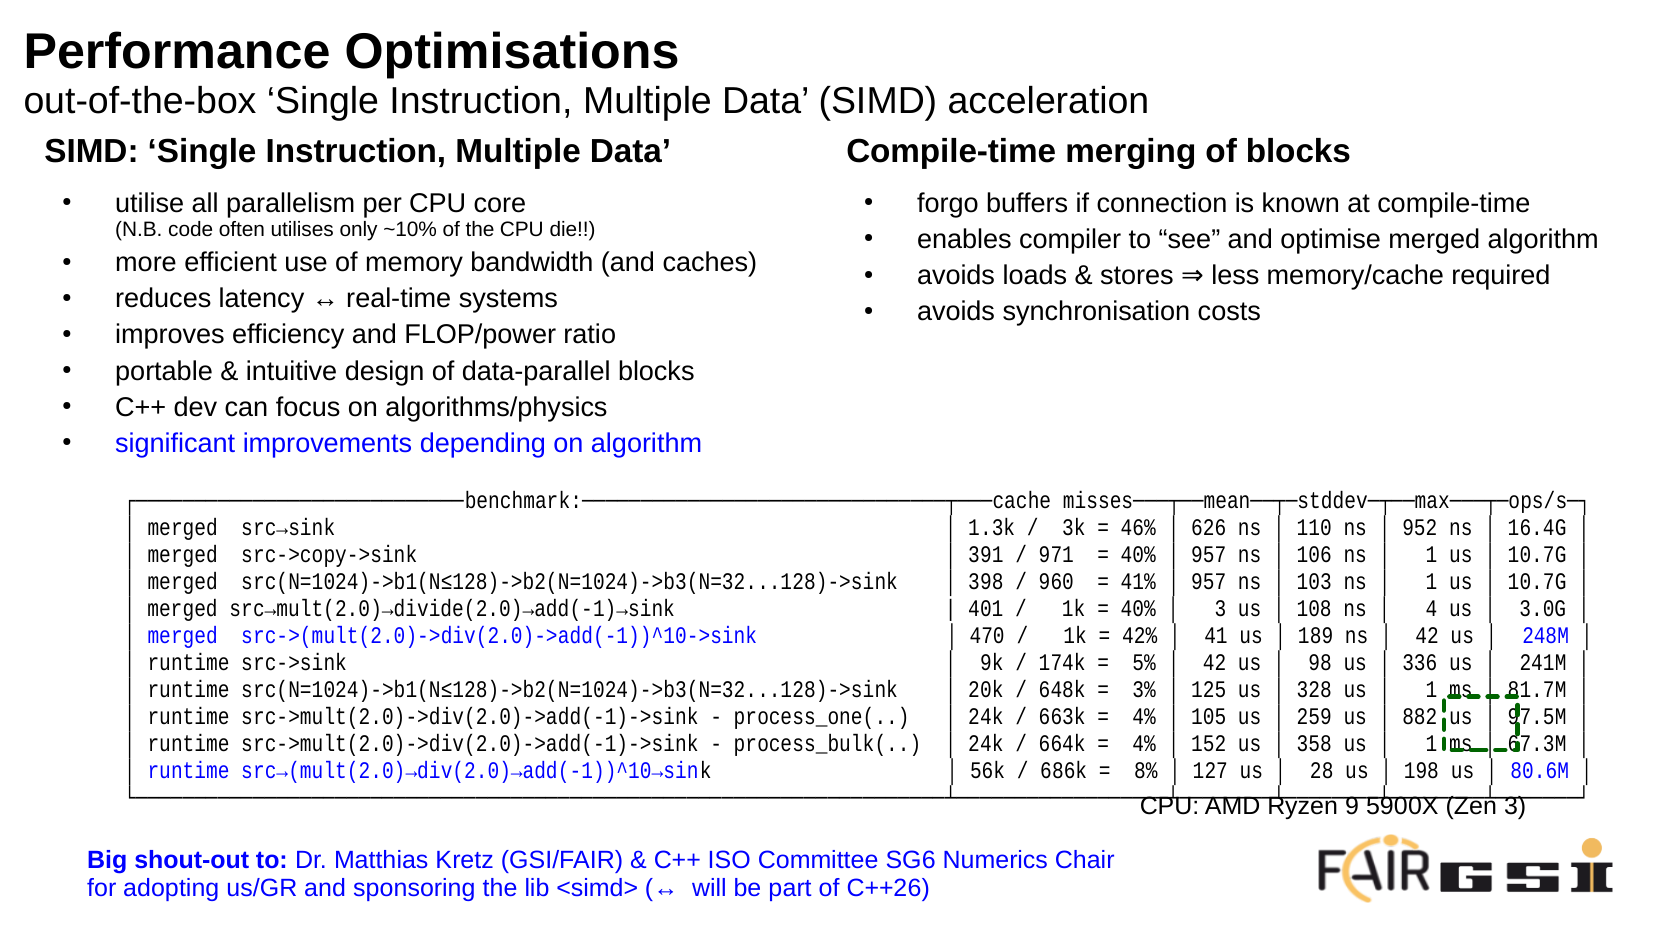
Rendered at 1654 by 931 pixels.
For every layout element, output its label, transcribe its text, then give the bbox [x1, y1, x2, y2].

list Compile-time merging of blocks forgo buffers if connection is known at compile-time enables compiler to “see” and optimise merged algorithm avoids loads & stores ⇒ less memory/cache required avoids synchronisation costs [846, 132, 1610, 453]
text_box ┌────────────────────────────benchmark:───────────────────────────────┬───cache misses───┬──mean──┬─stddev─┬──max───┬─ops/s─┐ │ merged src→sink │ 1.3k / 3k = 46% │ 626 ns │ 110 ns │ 952 ns │ 16.4G │ │ merged src->copy->sink │ 391 / 971 = 40% │ 957 ns │ 106 ns │ 1 us │ 10.7G │ │ merged src(N=1024)->b1(N≤128)->b2(N=1024)->b3(N=32...128)->sink │ 398 / 960 = 41% │ 957 ns │ 103 ns │ 1 us │ 10.7G │ │ merged src→mult(2.0)→divide(2.0)→add(-1)→sink | 401 / 1k = 40% │ 3 us │ 108 ns │ 4 us │ 3.0G │ │ merged src->(mult(2.0)->div(2.0)->add(-1))^10->sink │ 470 / 1k = 42% │ 41 us │ 189 ns │ 42 us │ 248M │ │ runtime src->sink │ 9k / 174k = 5% │ 42 us │ 98 us │ 336 us │ 241M │ │ runtime src(N=1024)->b1(N≤128)->b2(N=1024)->b3(N=32...128)->sink │ 20k / 648k = 3% │ 125 us │ 328 us │ 1 ms │ 81.7M │ │ runtime src->mult(2.0)->div(2.0)->add(-1)->sink - process_one(..) │ 24k / 663k = 4% │ 105 us │ 259 us │ 882 us │ 97.5M │ │ runtime src->mult(2.0)->div(2.0)->add(-1)->sink - process_bulk(..) │ 24k / 664k = 4% │ 152 us │ 358 us │ 1 ms │ 67.3M │ │ runtime src→(mult(2.0)→div(2.0)→add(-1))^10→sink │ 56k / 686k = 8% │ 127 us │ 28 us │ 198 us │ 80.6M │ └─────────────────────────────────────────────────────────────────────┴──────────────────┴────────┴────────┴────────┴───────┘ [124, 488, 1577, 812]
list SIMD: ‘Single Instruction, Multiple Data’ utilise all parallelism per CPU core (N.B. code often utilises only ~10% of the CPU die!!) more efficient use of memory bandwidth (and caches) reduces latency ↔ real-time systems improves efficiency and FLOP/power ratio portable & intuitive design of data-parallel blocks C++ dev can focus on algorithms/physics significant improvements depending on algorithm [44, 132, 808, 453]
title Performance Optimisations out-of-the-box ‘Single Instruction, Multiple Data’ (SIMD) acceleration [23, 5, 1638, 139]
text_box CPU: AMD Ryzen 9 5900X (Zen 3) [1125, 783, 1551, 827]
text_box Big shout-out to: Dr. Matthias Kretz (GSI/FAIR) & C++ ISO Committee SG6 Numerics Chair for adopting us/GR and sponsoring the lib <simd> (↔ will be part of C++26) [72, 838, 1173, 910]
picture [1318, 833, 1430, 904]
picture [1439, 836, 1615, 895]
